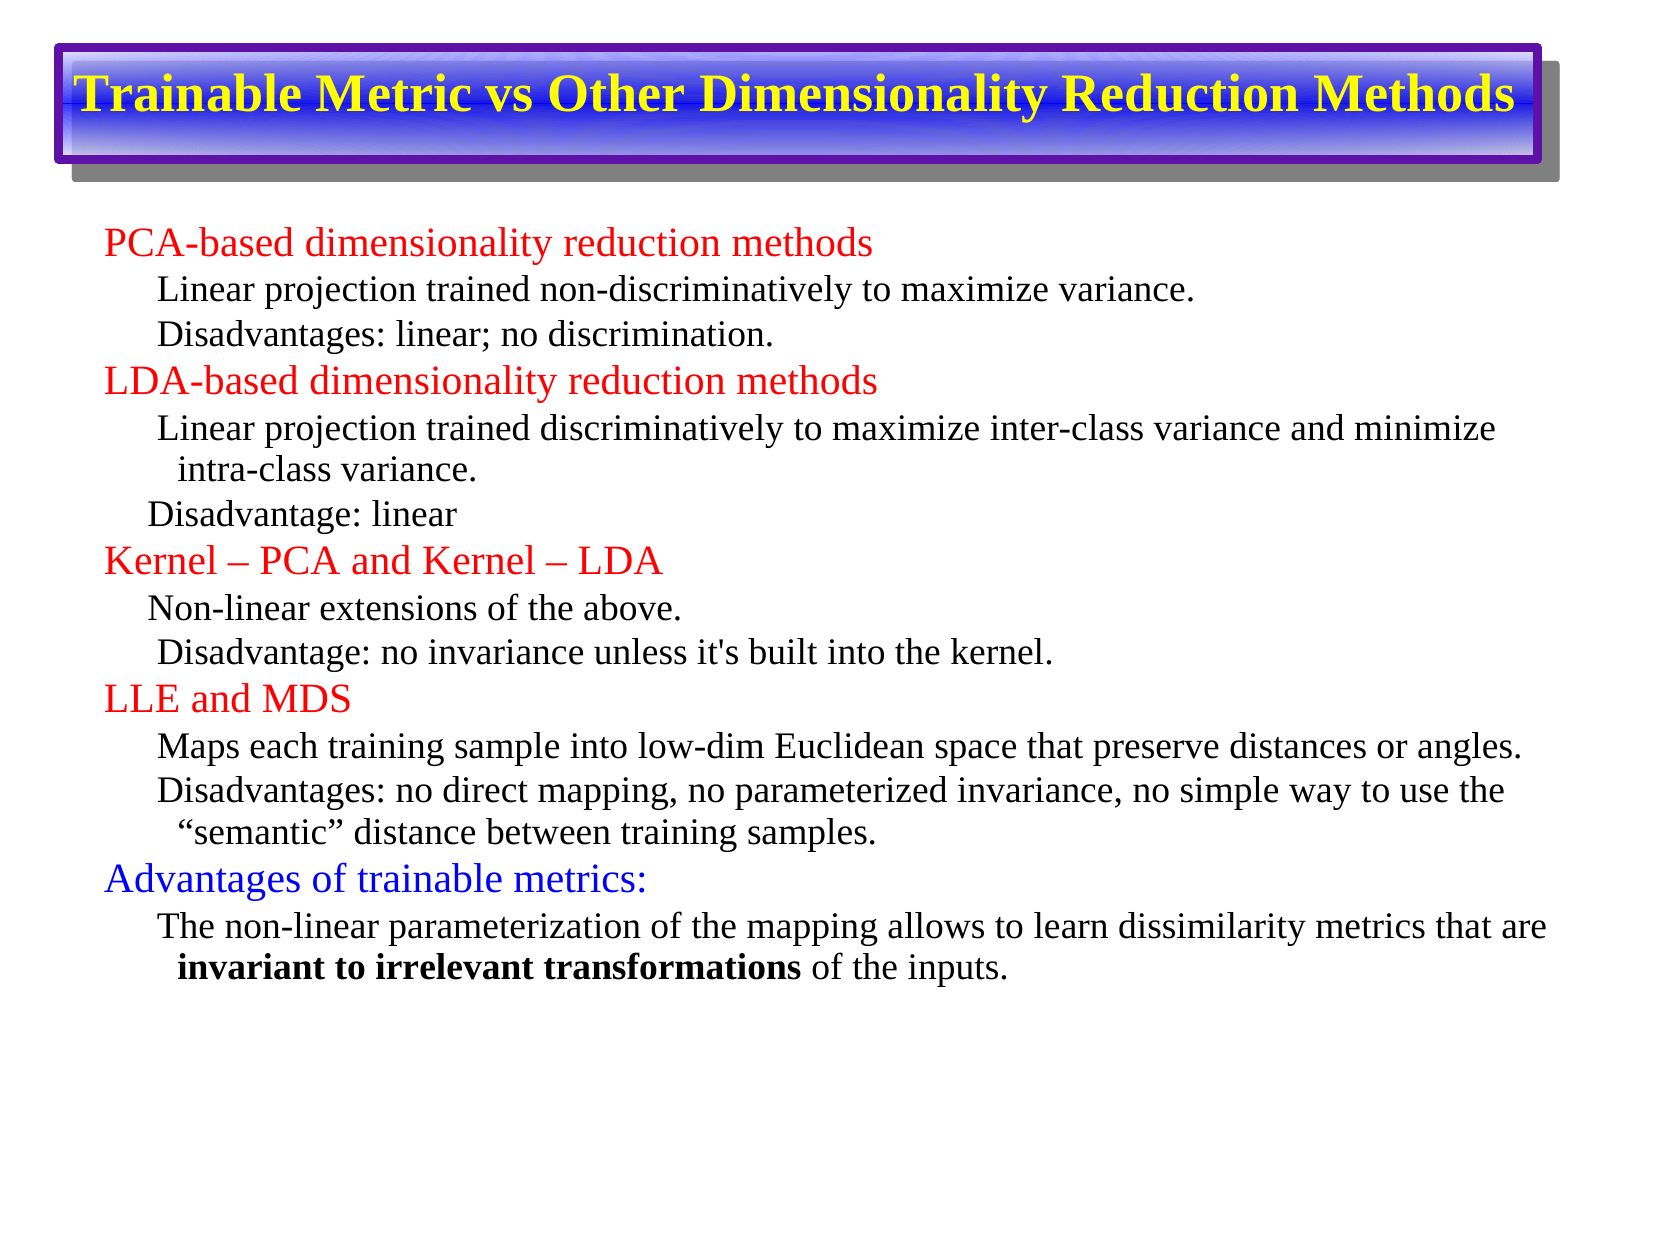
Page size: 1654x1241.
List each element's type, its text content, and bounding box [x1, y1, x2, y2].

text_box PCA-based dimensionality reduction methods Linear projection trained non-discriminatively to maximize variance. Disadvantages: linear; no discrimination. LDA-based dimensionality reduction methods Linear projection trained discriminatively to maximize inter-class variance and minimize intra-class variance. Disadvantage: linear Kernel – PCA and Kernel – LDA Non-linear extensions of the above. Disadvantage: no invariance unless it's built into the kernel. LLE and MDS Maps each training sample into low-dim Euclidean space that preserve distances or angles. Disadvantages: no direct mapping, no parameterized invariance, no simple way to use the “semantic” distance between training samples. Advantages of trainable metrics: The non-linear parameterization of the mapping allows to learn dissimilarity metrics that are invariant to irrelevant transformations of the inputs. [93, 219, 1588, 1060]
text_box Trainable Metric vs Other Dimensionality Reduction Methods [58, 47, 1538, 160]
